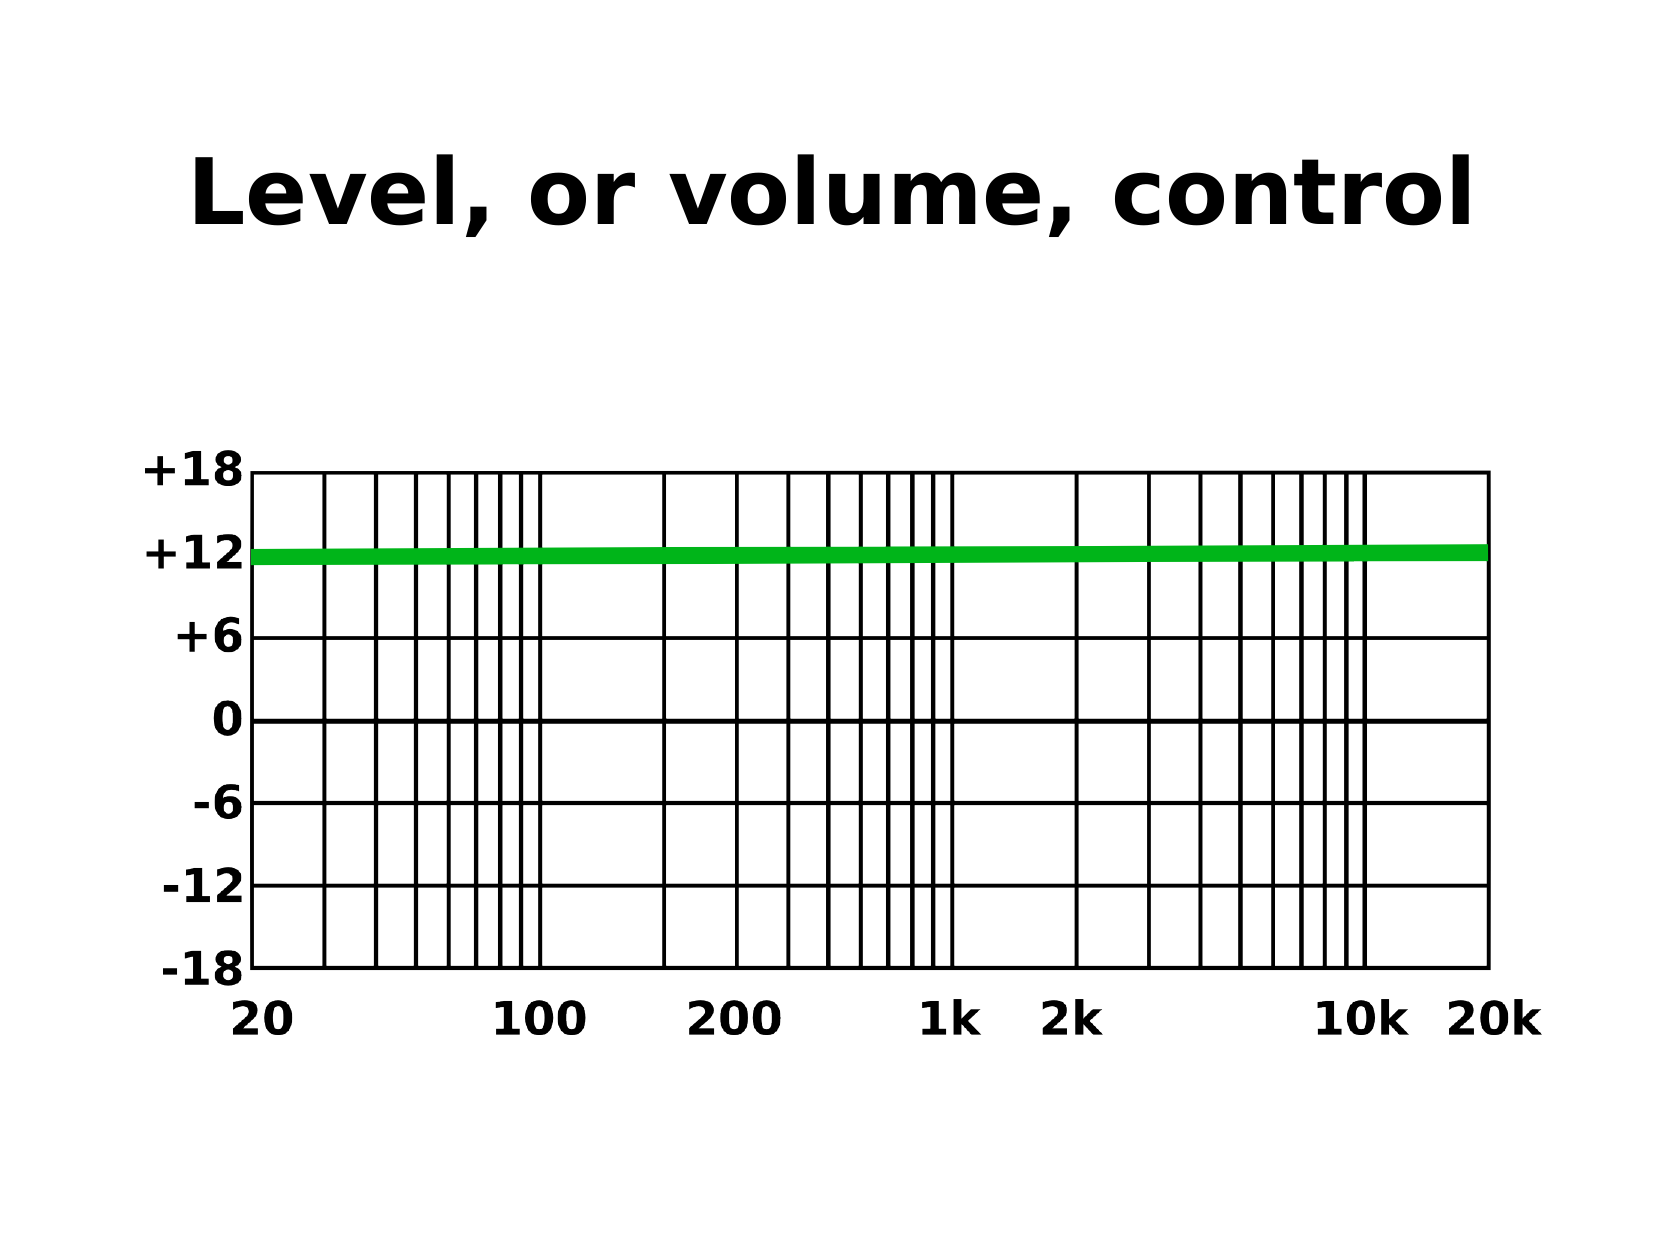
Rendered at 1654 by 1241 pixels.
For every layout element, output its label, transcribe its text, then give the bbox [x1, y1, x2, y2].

text_box Level, or volume, control [187, 84, 1532, 301]
picture [145, 450, 1542, 1035]
